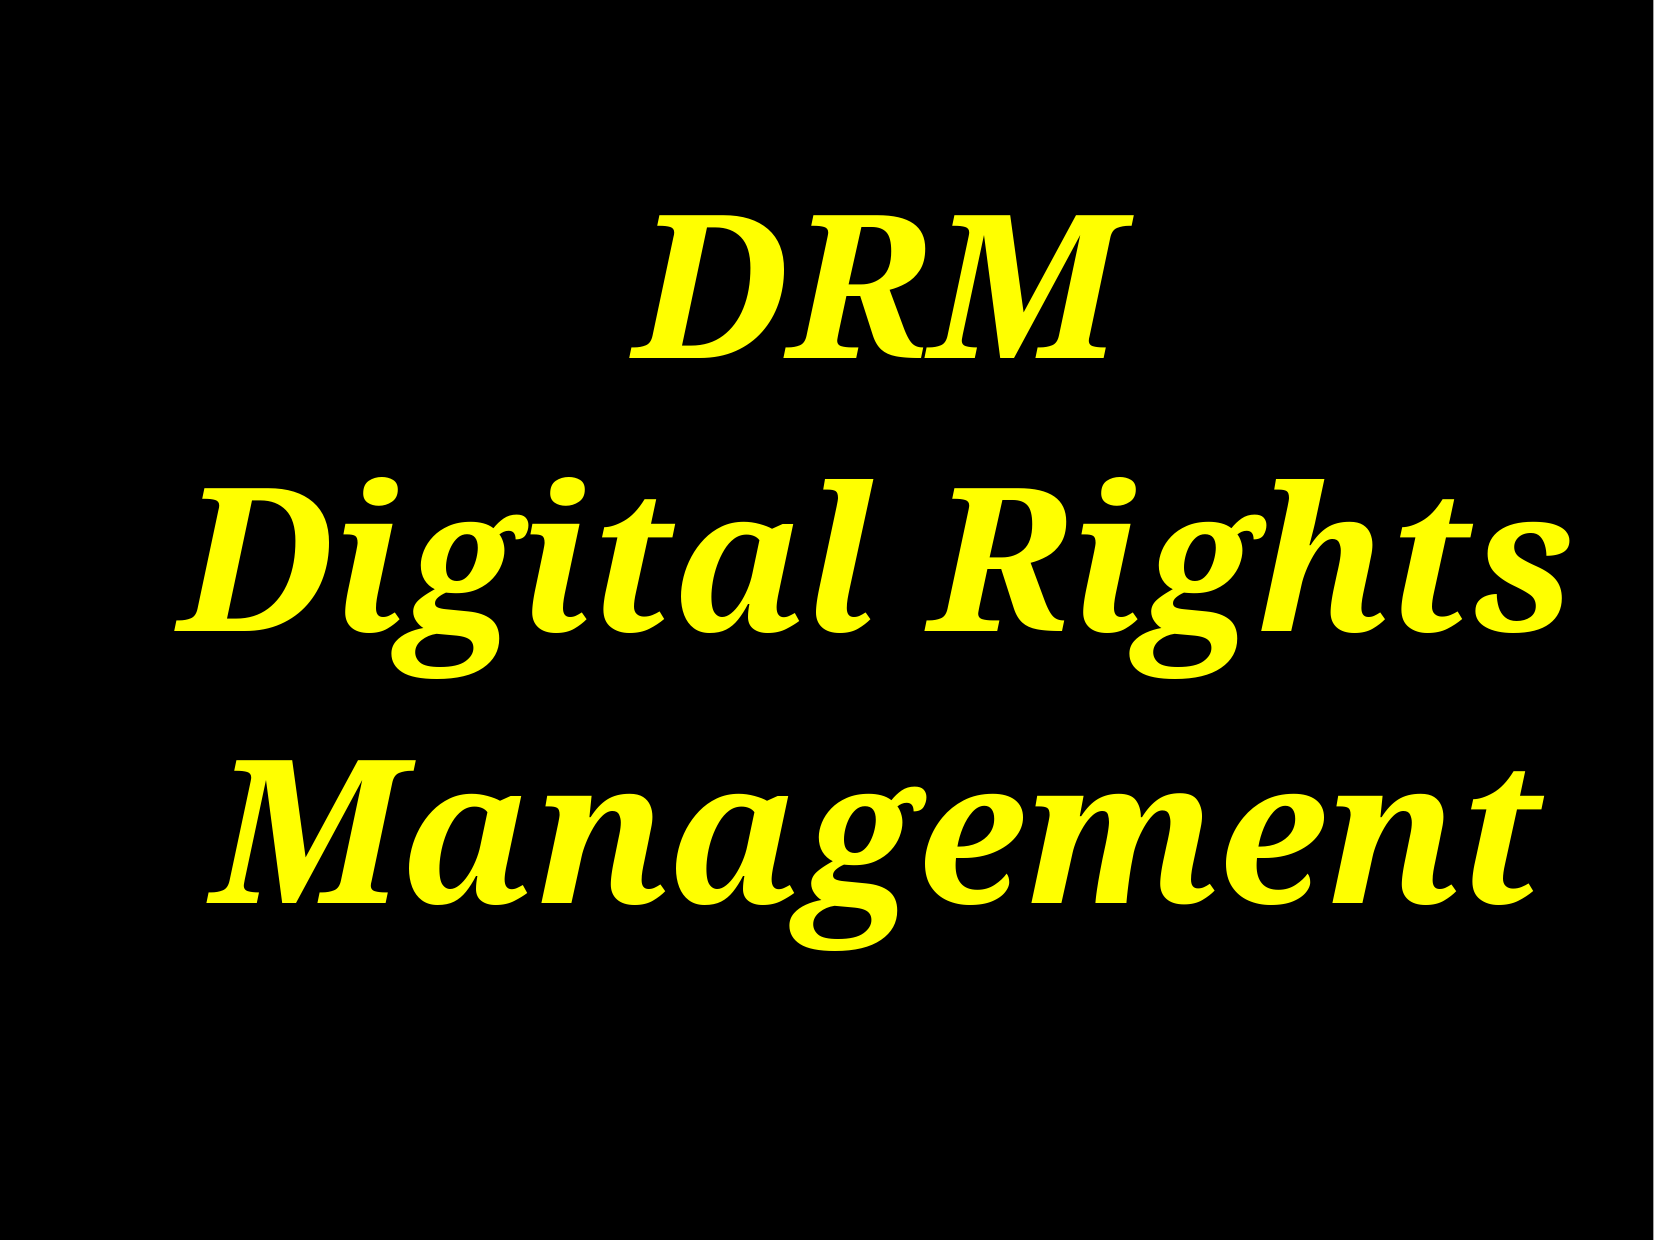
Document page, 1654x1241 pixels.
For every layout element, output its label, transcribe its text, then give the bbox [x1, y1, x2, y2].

text_box DRM Digital Rights Management [179, 145, 1463, 1029]
